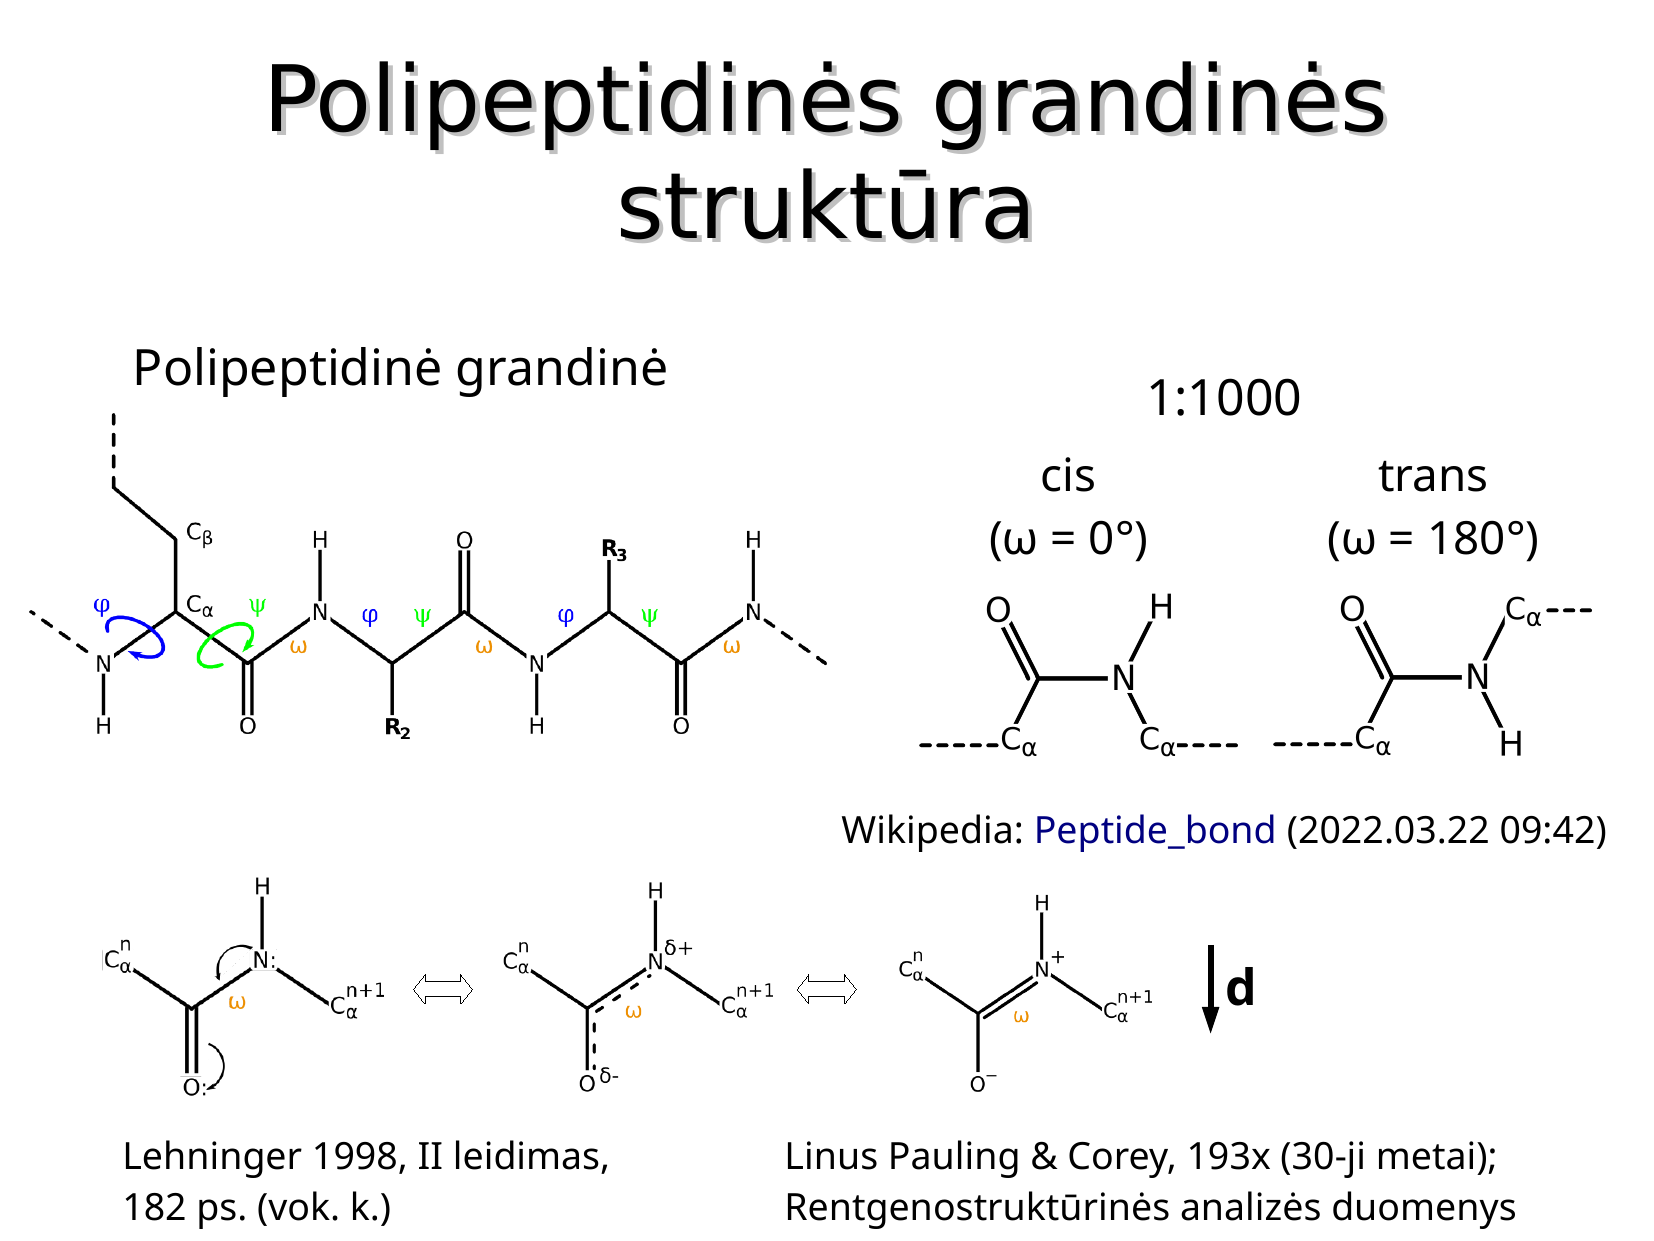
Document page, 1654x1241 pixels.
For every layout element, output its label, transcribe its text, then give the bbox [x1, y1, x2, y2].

text_box Wikipedia: Peptide_bond (2022.03.22 09:42) [826, 795, 1654, 857]
text_box Linus Pauling & Corey, 193x (30-ji metai); Rentgenostruktūrinės analizės duomenys [769, 1122, 1571, 1228]
text_box Polipeptidinė grandinė [118, 324, 696, 400]
picture [1273, 590, 1595, 761]
picture [897, 893, 1152, 1093]
picture [29, 413, 827, 739]
title Polipeptidinės grandinės struktūra [82, 45, 1571, 261]
picture [59, 826, 384, 1097]
text_box Lehninger 1998, II leidimas, 182 ps. (vok. k.) [107, 1122, 653, 1228]
picture [501, 880, 773, 1093]
text_box 1:1000 [1131, 354, 1332, 430]
picture [919, 590, 1241, 762]
text_box d [1210, 944, 1273, 1026]
text_box trans (ω = 180°) [1312, 435, 1569, 562]
text_box cis (ω = 0°) [974, 435, 1174, 562]
